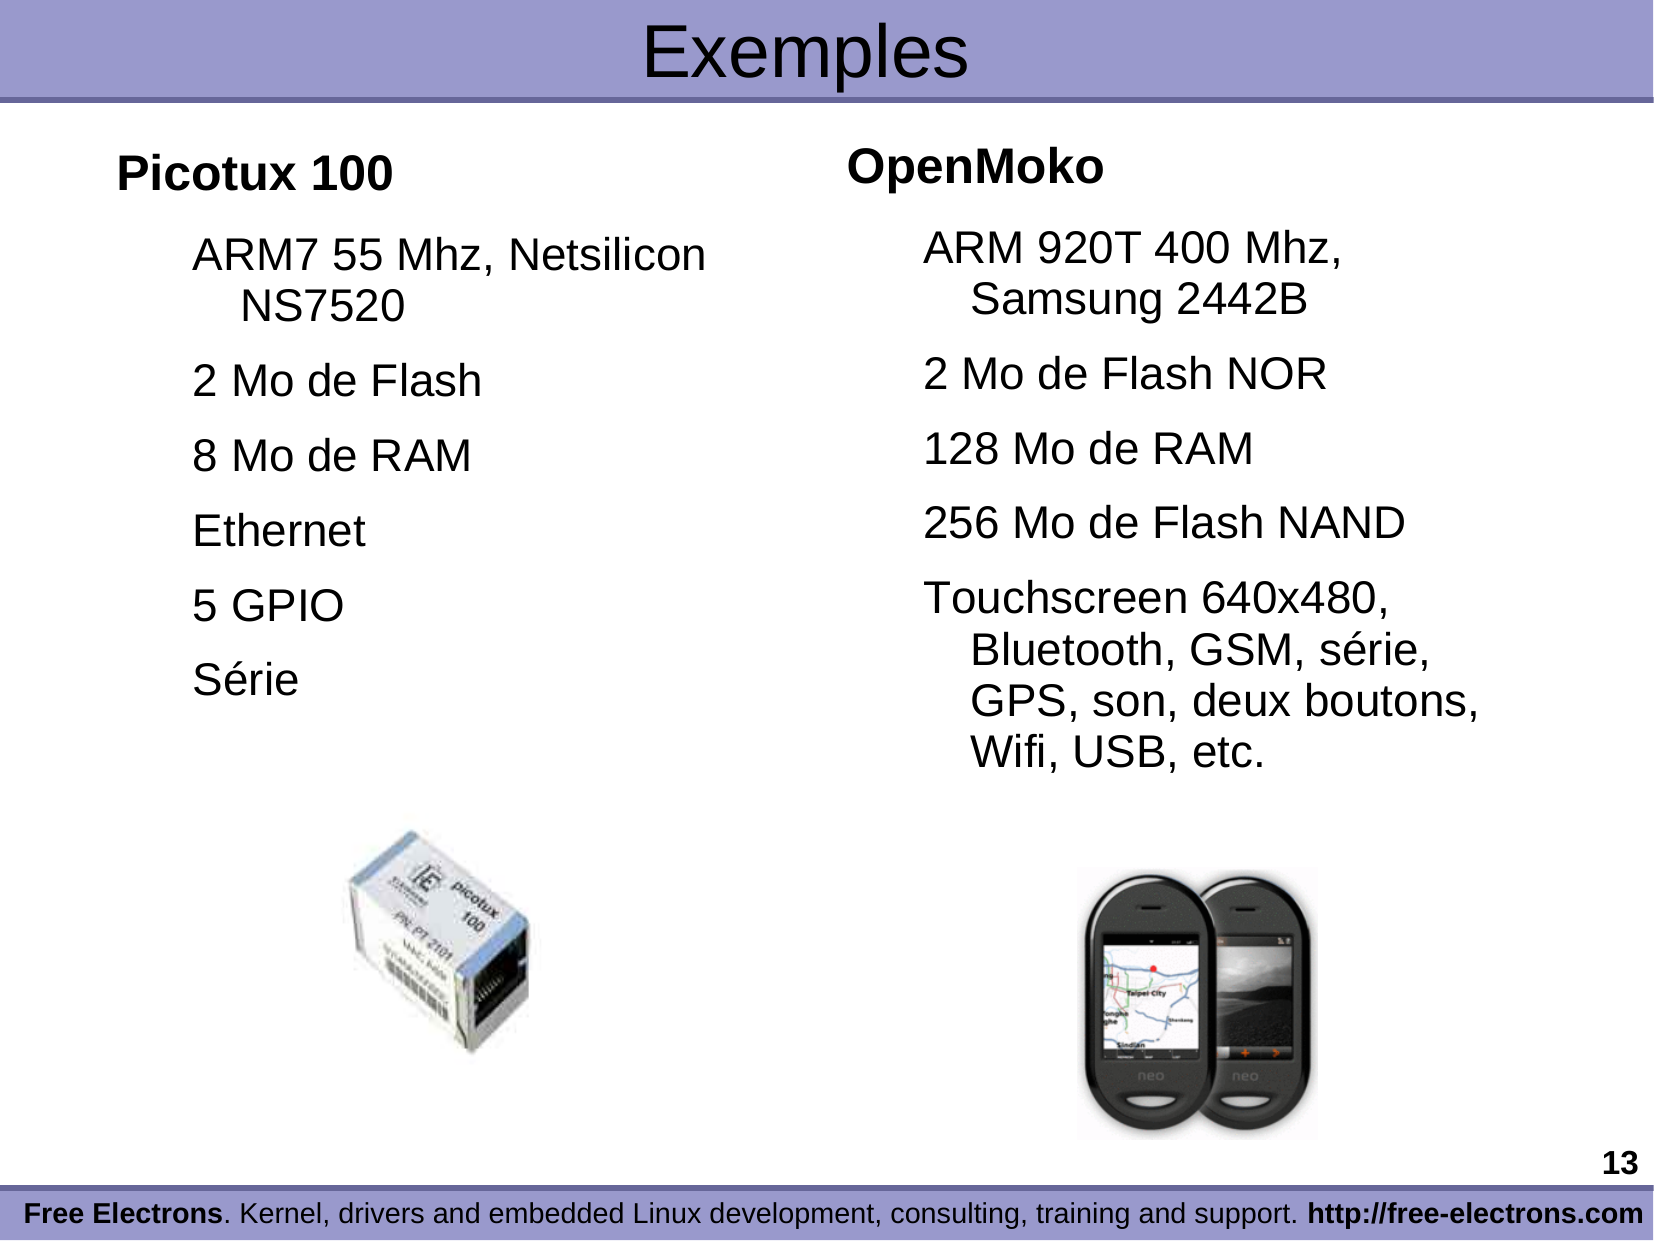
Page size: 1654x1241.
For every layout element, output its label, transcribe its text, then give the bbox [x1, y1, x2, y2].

list Picotux 100 ARM7 55 Mhz, Netsilicon NS7520 2 Mo de Flash 8 Mo de RAM Ethernet 5 GPIO Série [98, 145, 788, 996]
picture [1077, 867, 1318, 1141]
title Exemples [60, 4, 1551, 98]
picture [254, 783, 629, 1135]
list OpenMoko ARM 920T 400 Mhz, Samsung 2442B 2 Mo de Flash NOR 128 Mo de RAM 256 Mo de Flash NAND Touchscreen 640x480, Bluetooth, GSM, série, GPS, son, deux boutons, Wifi, USB, etc. [829, 138, 1519, 989]
